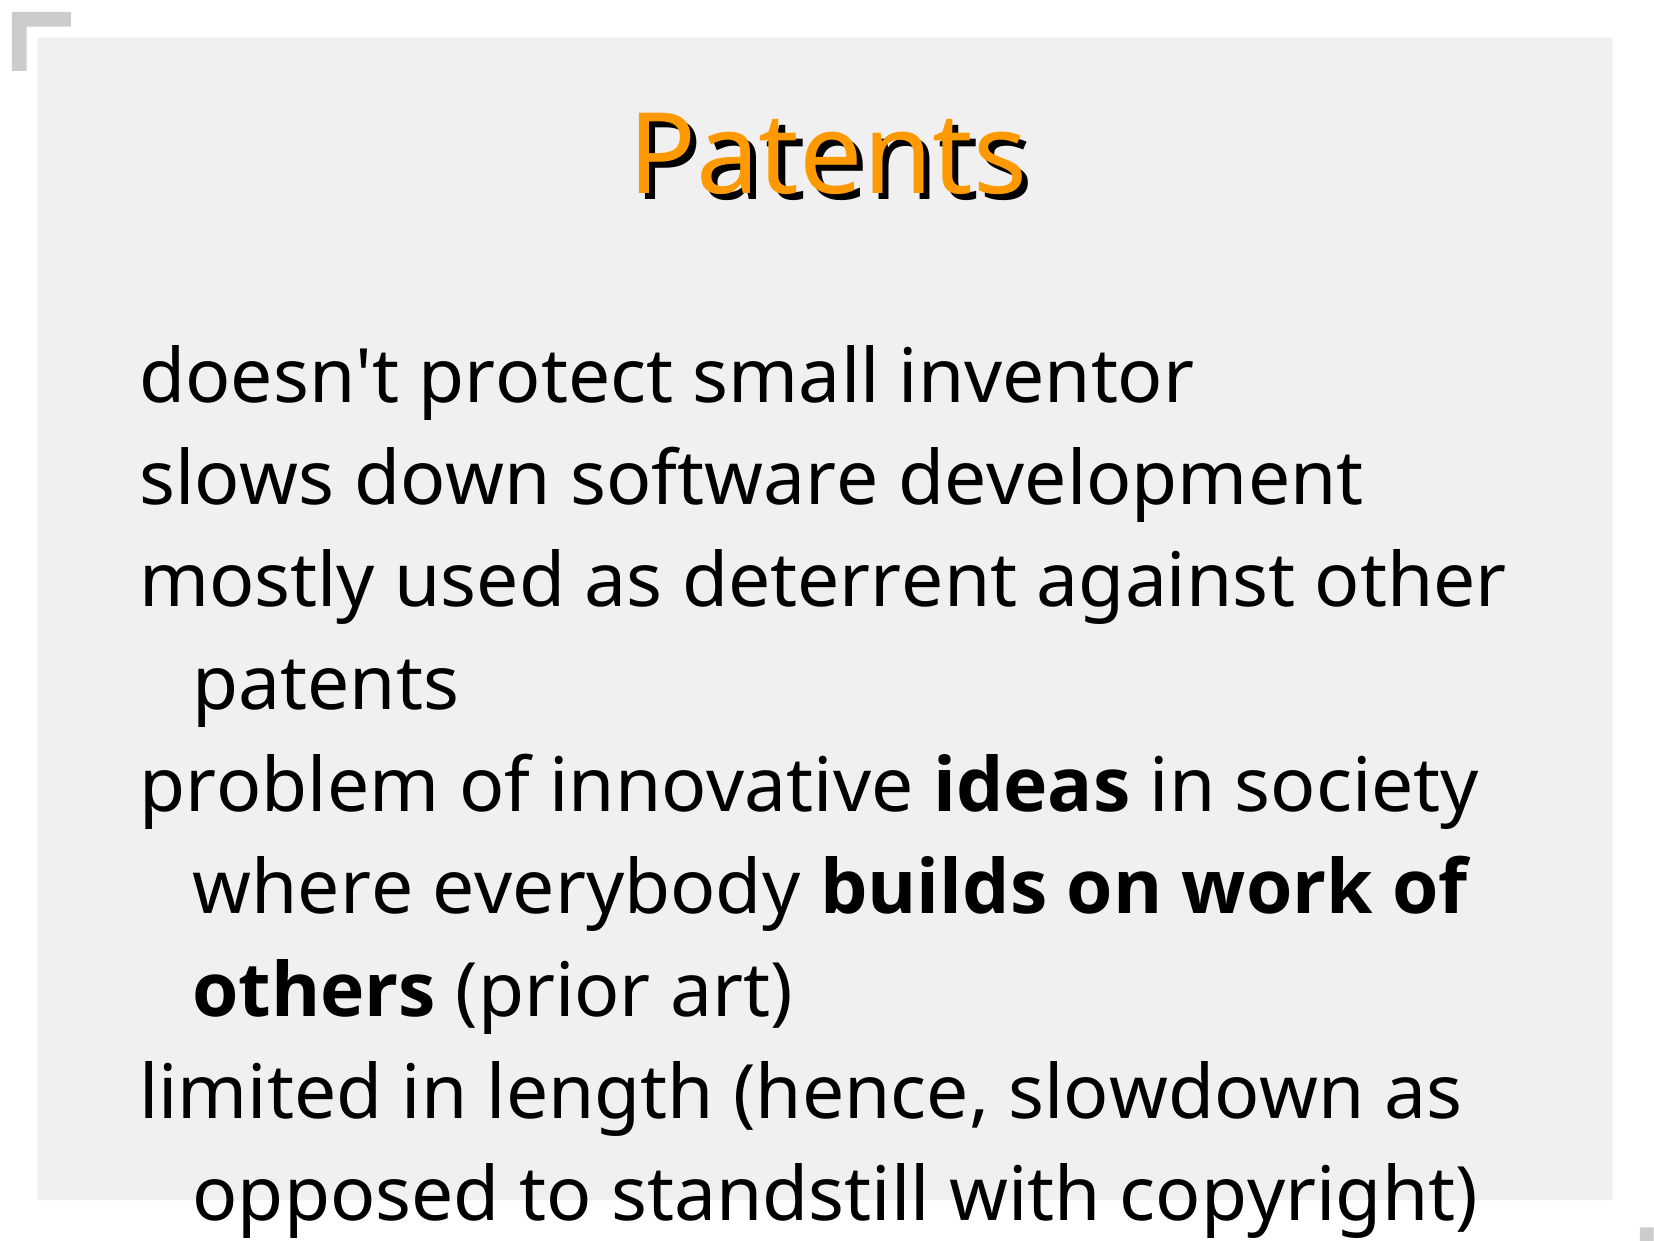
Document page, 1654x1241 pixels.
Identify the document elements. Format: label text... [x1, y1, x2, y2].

list doesn't protect small inventor slows down software development mostly used as deterrent against other patents problem of innovative ideas in society where everybody builds on work of others (prior art) limited in length (hence, slowdown as opposed to standstill with copyright) [121, 322, 1561, 1132]
title Patents [121, 46, 1534, 254]
